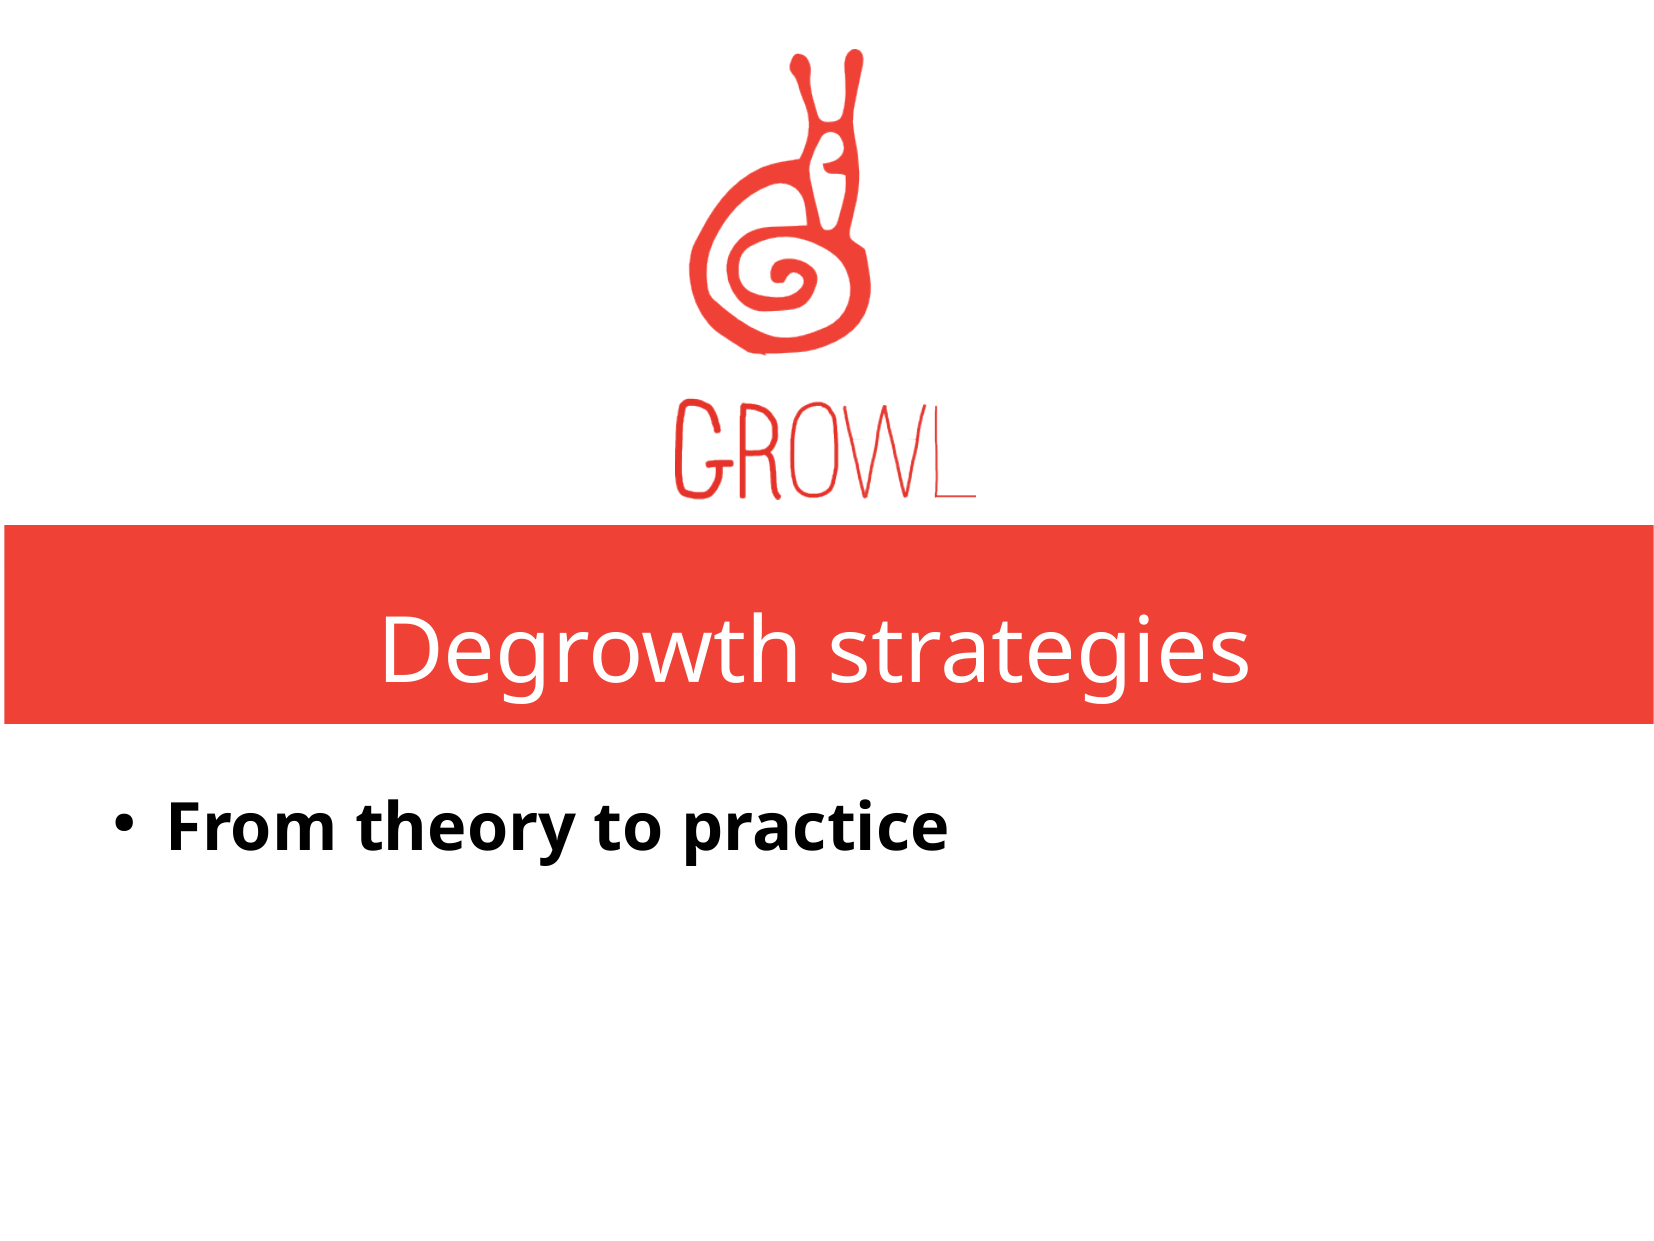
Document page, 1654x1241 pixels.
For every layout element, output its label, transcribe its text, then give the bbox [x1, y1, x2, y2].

picture [675, 49, 976, 500]
list From theory to practice [82, 779, 1571, 1241]
title Degrowth strategies [82, 578, 1571, 715]
